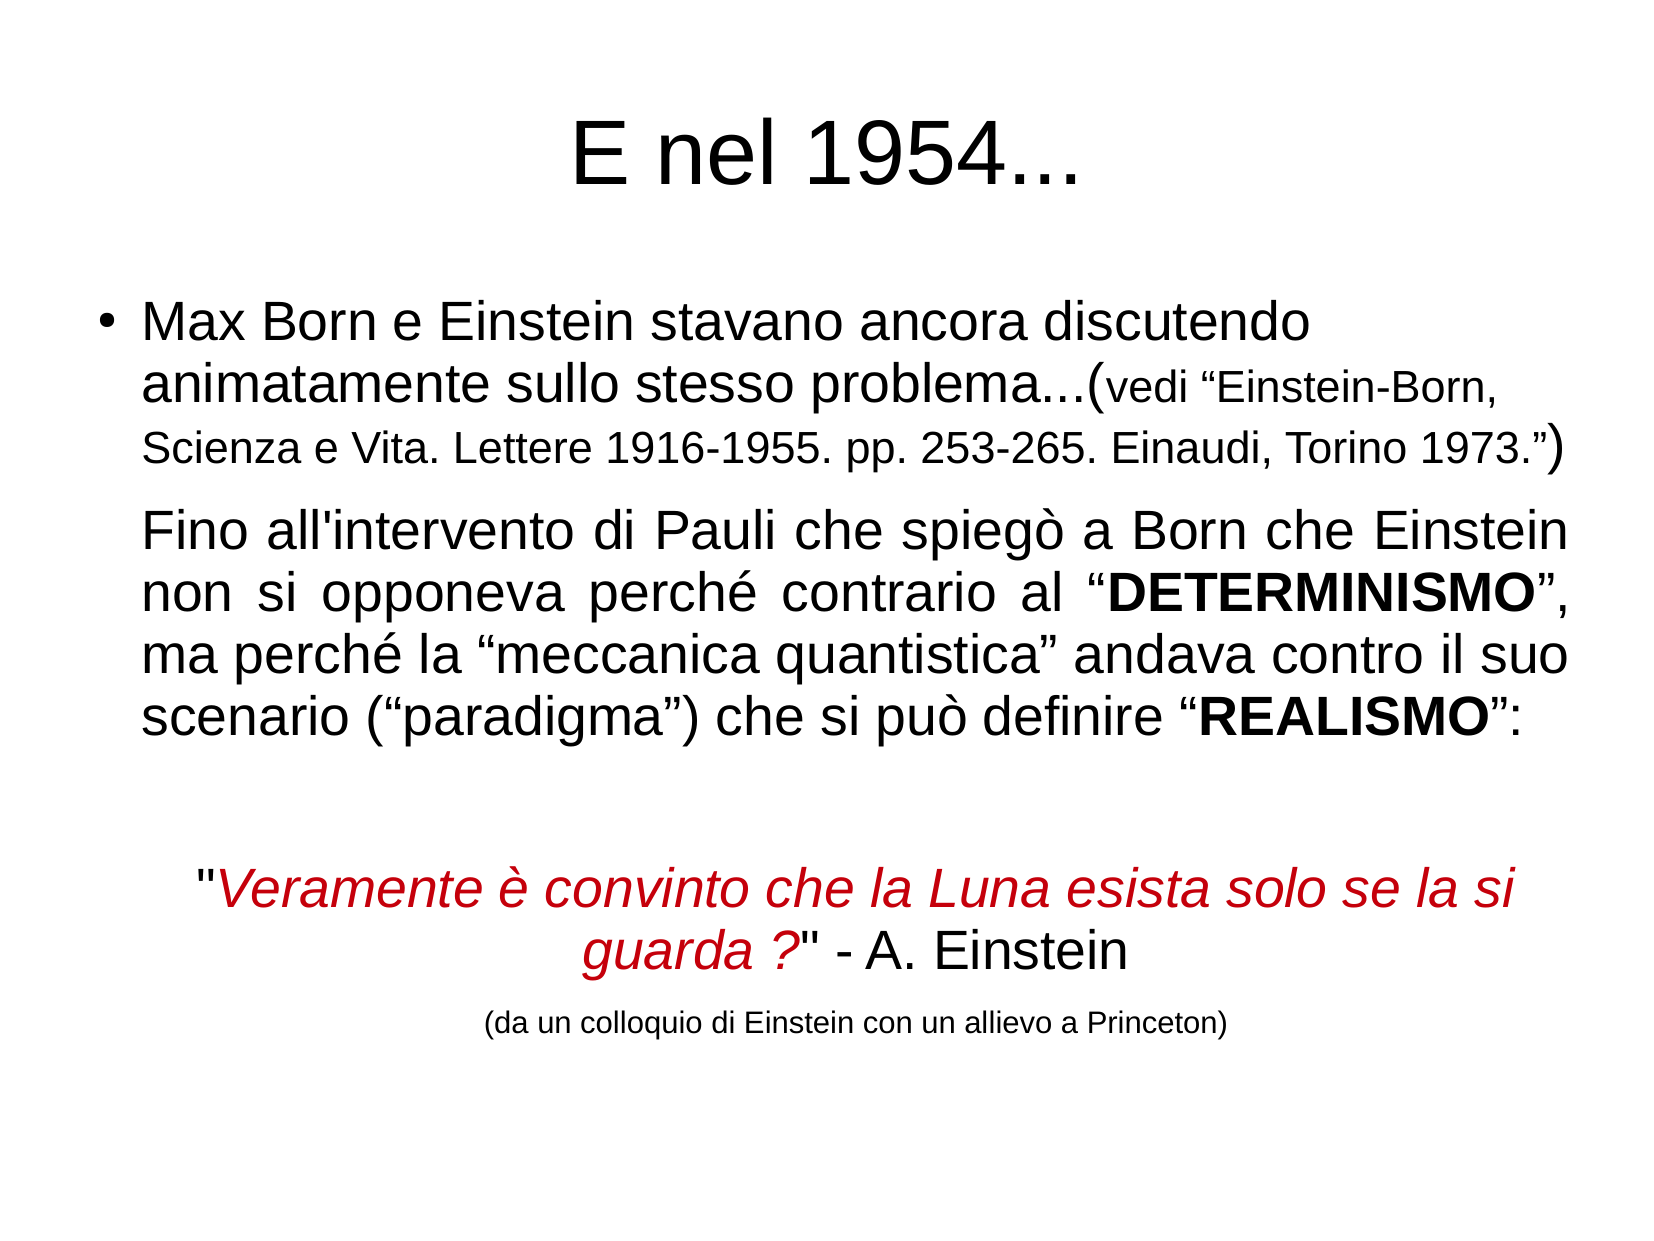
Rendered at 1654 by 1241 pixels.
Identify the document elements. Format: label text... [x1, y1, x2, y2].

title E nel 1954... [82, 49, 1571, 257]
list Max Born e Einstein stavano ancora discutendo animatamente sullo stesso problema...(vedi “Einstein-Born, Scienza e Vita. Lettere 1916-1955. pp. 253-265. Einaudi, Torino 1973.”) Fino all'intervento di Pauli che spiegò a Born che Einstein non si opponeva perché contrario al “DETERMINISMO”, ma perché la “meccanica quantistica” andava contro il suo scenario (“paradigma”) che si può definire “REALISMO”: "Veramente è convinto che la Luna esista solo se la si guarda ?" - A. Einstein (da un colloquio di Einstein con un allievo a Princeton) [82, 290, 1571, 1109]
